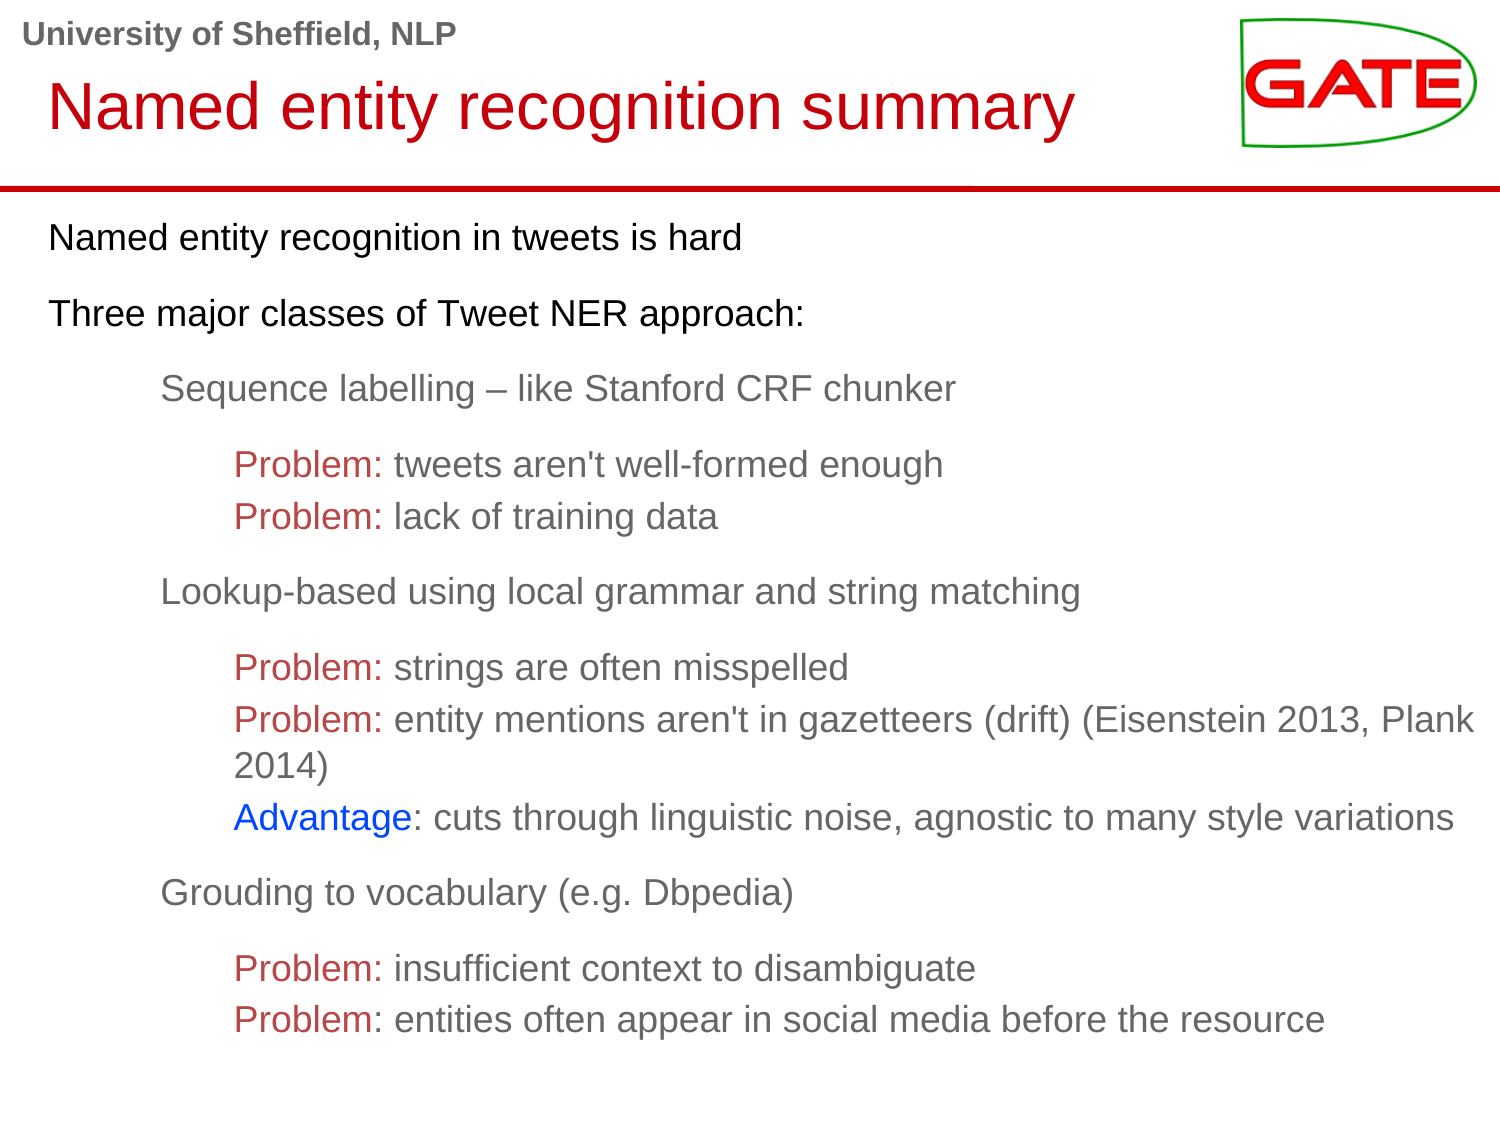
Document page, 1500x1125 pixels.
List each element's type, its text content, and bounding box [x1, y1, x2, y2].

text_box Named entity recognition in tweets is hard Three major classes of Tweet NER approach: Sequence labelling – like Stanford CRF chunker Problem: tweets aren't well-formed enough Problem: lack of training data Lookup-based using local grammar and string matching Problem: strings are often misspelled Problem: entity mentions aren't in gazetteers (drift) (Eisenstein 2013, Plank 2014) Advantage: cuts through linguistic noise, agnostic to many style variations Grouding to vocabulary (e.g. Dbpedia) Problem: insufficient context to disambiguate Problem: entities often appear in social media before the resource [47, 212, 1500, 1064]
text_box Named entity recognition summary [47, 47, 1267, 168]
picture [1240, 18, 1477, 148]
